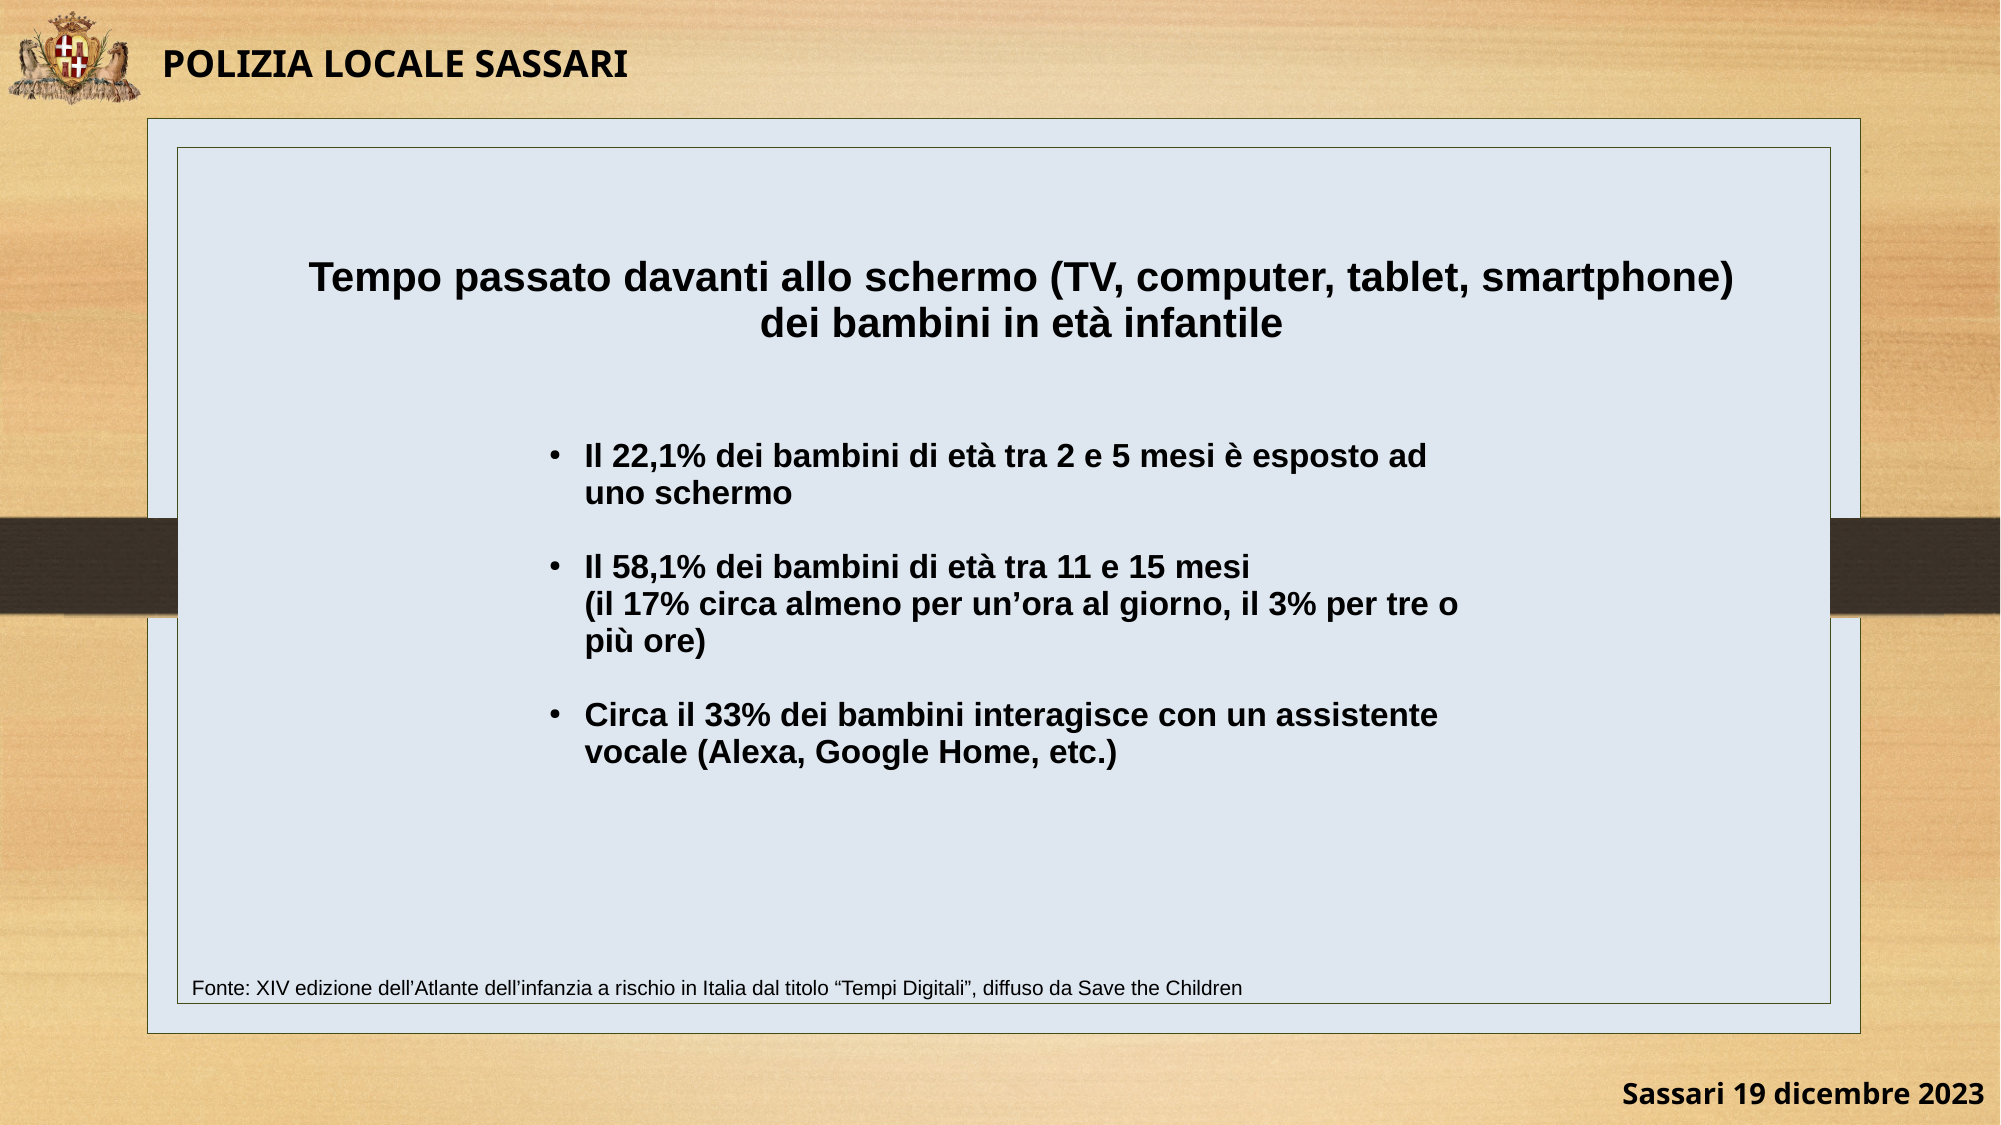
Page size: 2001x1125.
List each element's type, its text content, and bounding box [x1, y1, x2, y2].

text_box [178, 148, 1830, 246]
text_box Fonte: XIV edizione dell’Atlante dell’infanzia a rischio in Italia dal titolo “Tempi Digitali”, diffuso da Save the Children [177, 969, 1736, 1008]
text_box Sassari 19 dicembre 2023 [1350, 1065, 2000, 1125]
text_box Tempo passato davanti allo schermo (TV, computer, tablet, smartphone) dei bambini in età infantile [177, 246, 1831, 355]
picture [0, 0, 2001, 1125]
text_box [147, 118, 1861, 518]
text_box POLIZIA LOCALE SASSARI [147, 30, 797, 98]
text_box Il 22,1% dei bambini di età tra 2 e 5 mesi è esposto ad uno schermo Il 58,1% dei bambini di età tra 11 e 15 mesi (il 17% circa almeno per un’ora al giorno, il 3% per tre o più ore) Circa il 33% dei bambini interagisce con un assistente vocale (Alexa, Google Home, etc.) [534, 430, 1487, 890]
text_box [147, 618, 1861, 1034]
text_box [178, 355, 1830, 1003]
